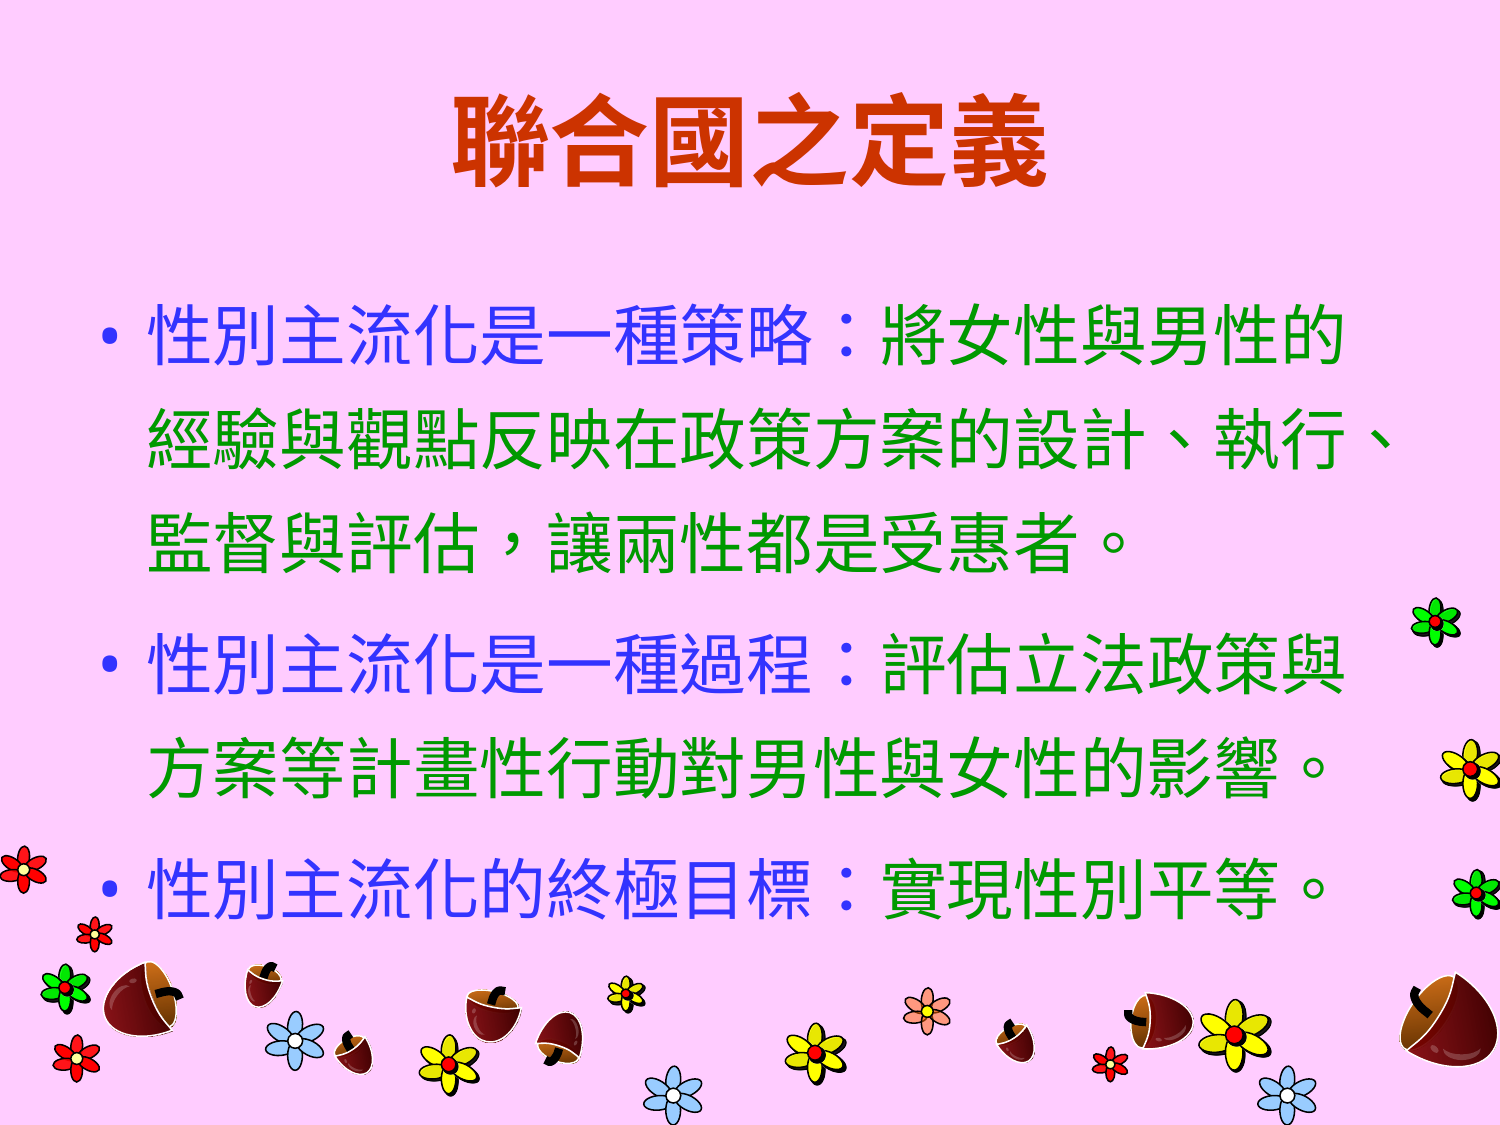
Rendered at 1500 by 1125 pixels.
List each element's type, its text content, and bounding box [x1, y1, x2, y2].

list 性別主流化是一種策略：將女性與男性的經驗與觀點反映在政策方案的設計、執行、監督與評估，讓兩性都是受惠者。 性別主流化是一種過程：評估立法政策與方案等計畫性行動對男性與女性的影響。 性別主流化的終極目標：實現性別平等。 [75, 262, 1426, 1005]
title 聯合國之定義 [75, 45, 1426, 233]
